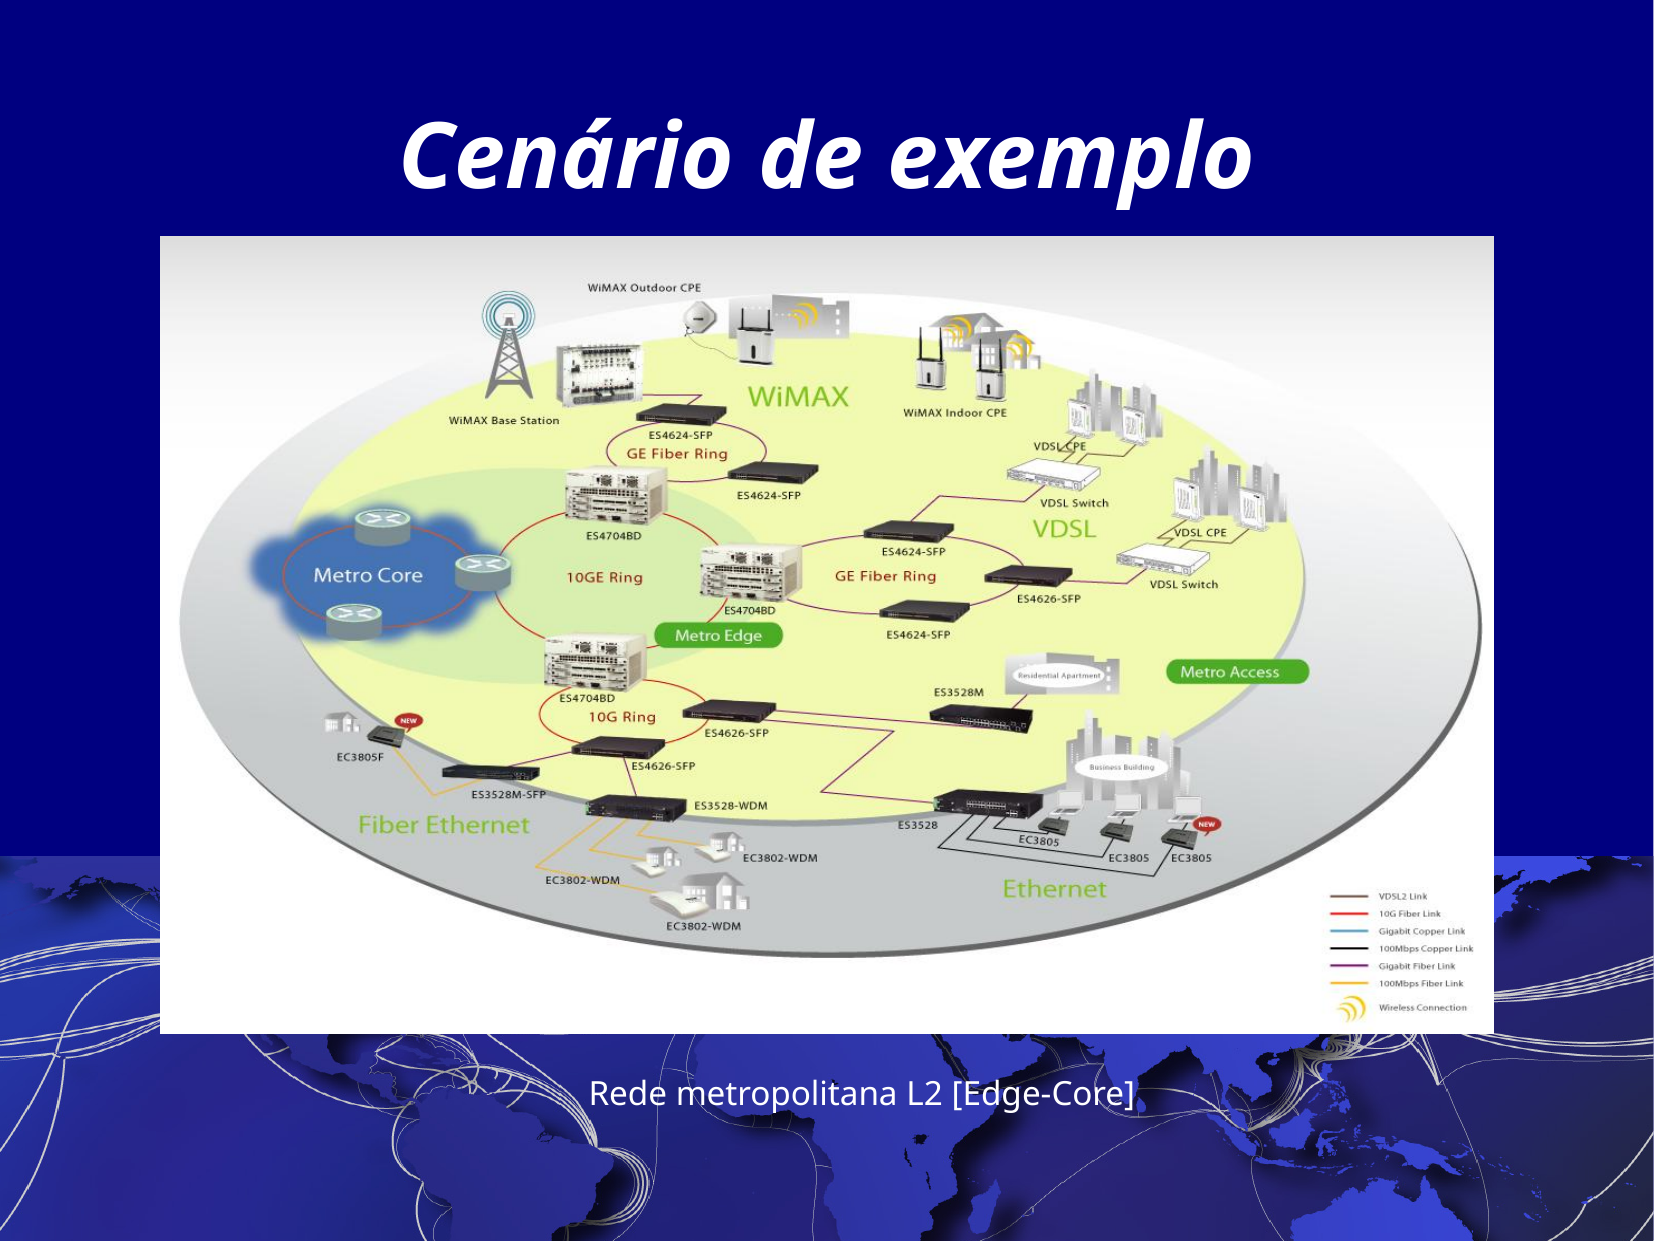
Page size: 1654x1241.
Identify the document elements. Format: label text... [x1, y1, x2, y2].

title Cenário de exemplo [82, 56, 1571, 250]
picture [0, 236, 1654, 1241]
list Rede metropolitana L2 [Edge-Core] [82, 1069, 1571, 1123]
